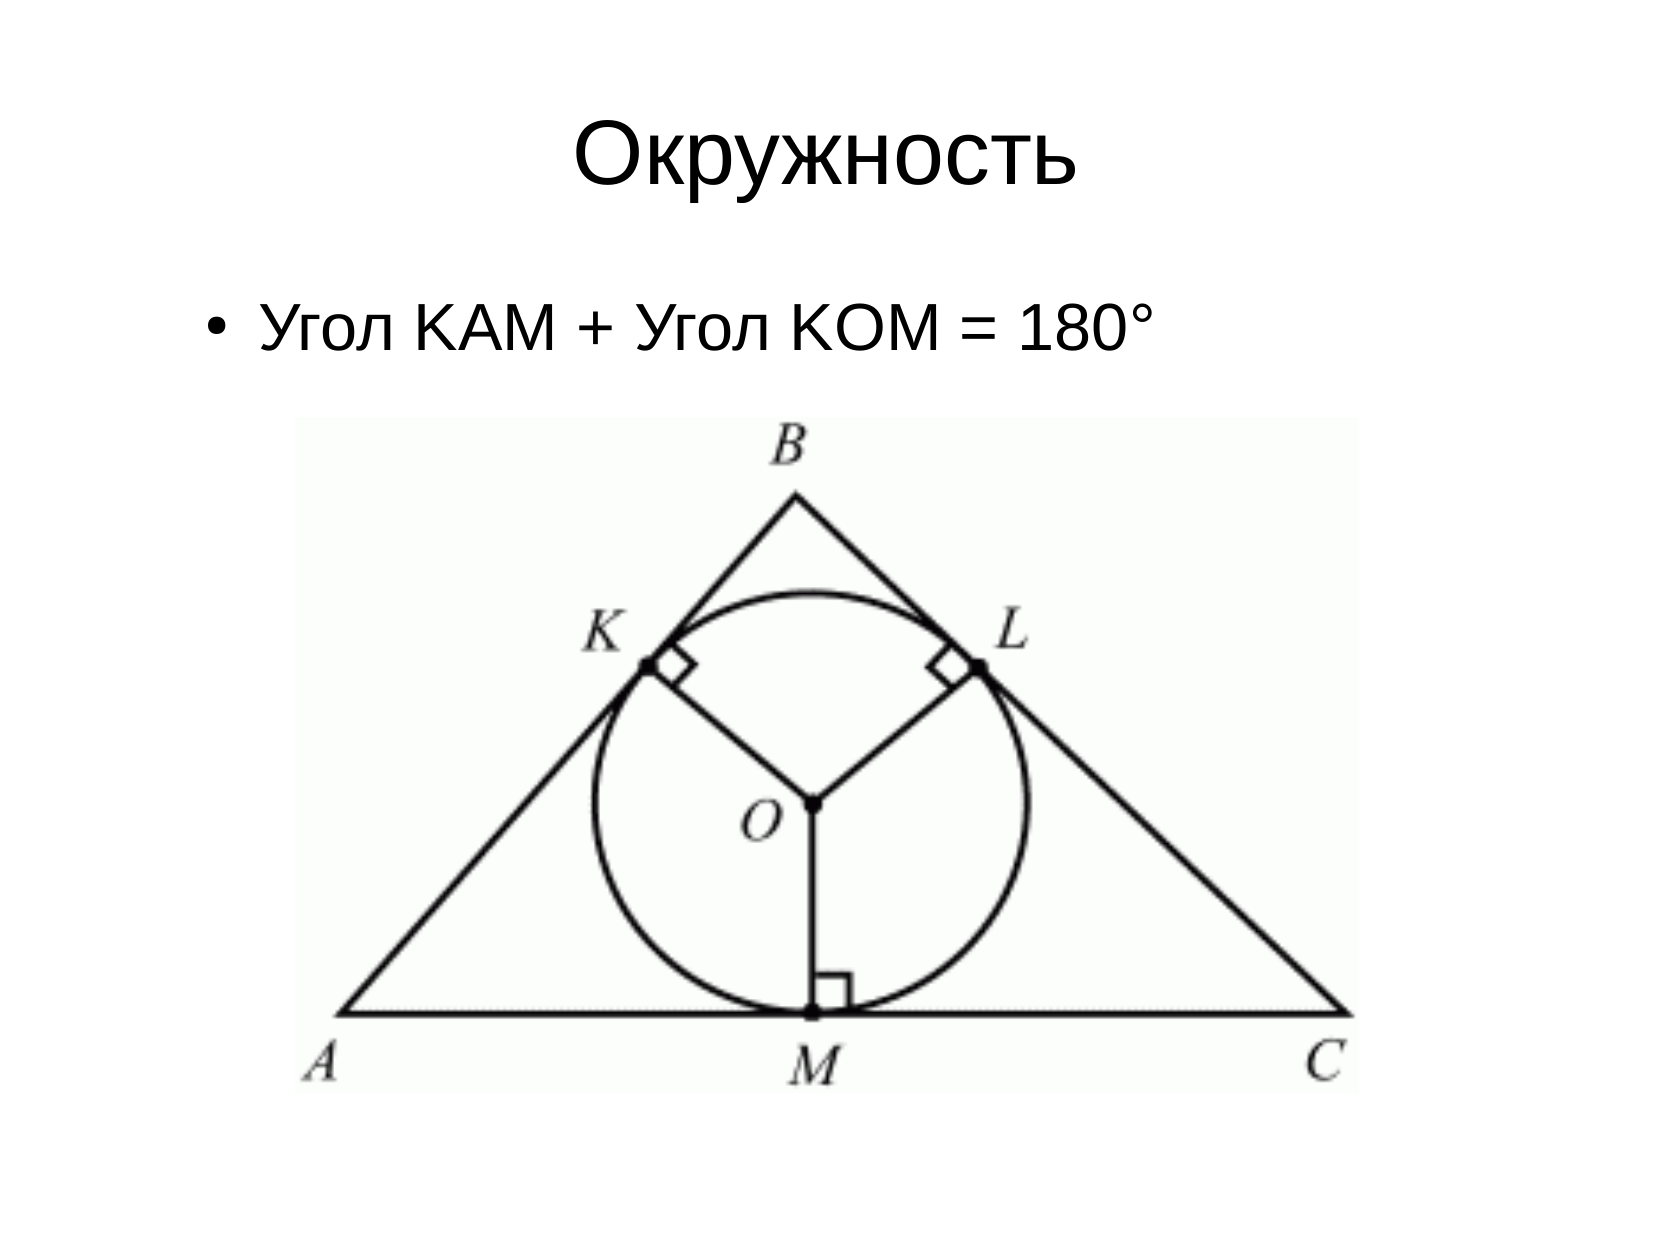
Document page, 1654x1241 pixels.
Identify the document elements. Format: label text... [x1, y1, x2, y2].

picture [295, 417, 1359, 1093]
list Угол KAM + Угол KOM = 180° [187, 290, 1467, 1109]
title Окружность [82, 49, 1571, 257]
